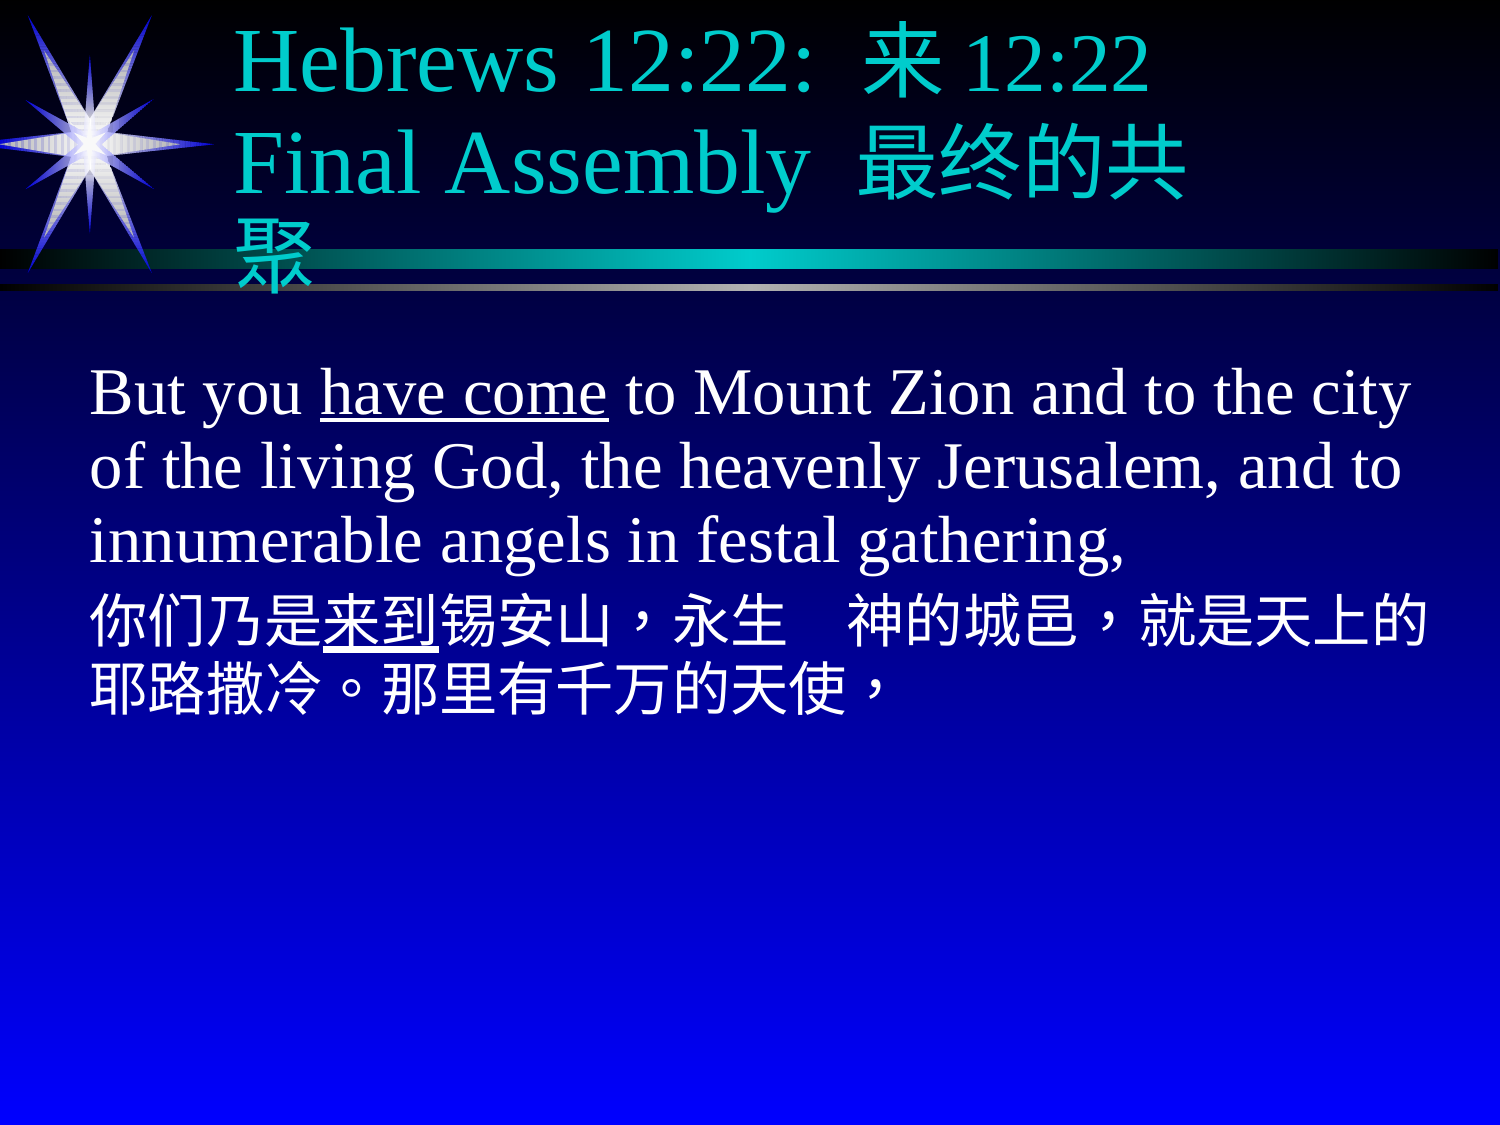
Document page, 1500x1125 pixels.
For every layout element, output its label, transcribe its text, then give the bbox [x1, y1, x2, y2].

text_box But you have come to Mount Zion and to the city of the living God, the heavenly Jerusalem, and to innumerable angels in festal gathering, 你们乃是来到锡安山，永生 神的城邑，就是天上的耶路撒冷。那里有千万的天使， [75, 347, 1463, 970]
title Hebrews 12:22: 来12:22 Final Assembly 最终的共聚 [219, 39, 1276, 276]
